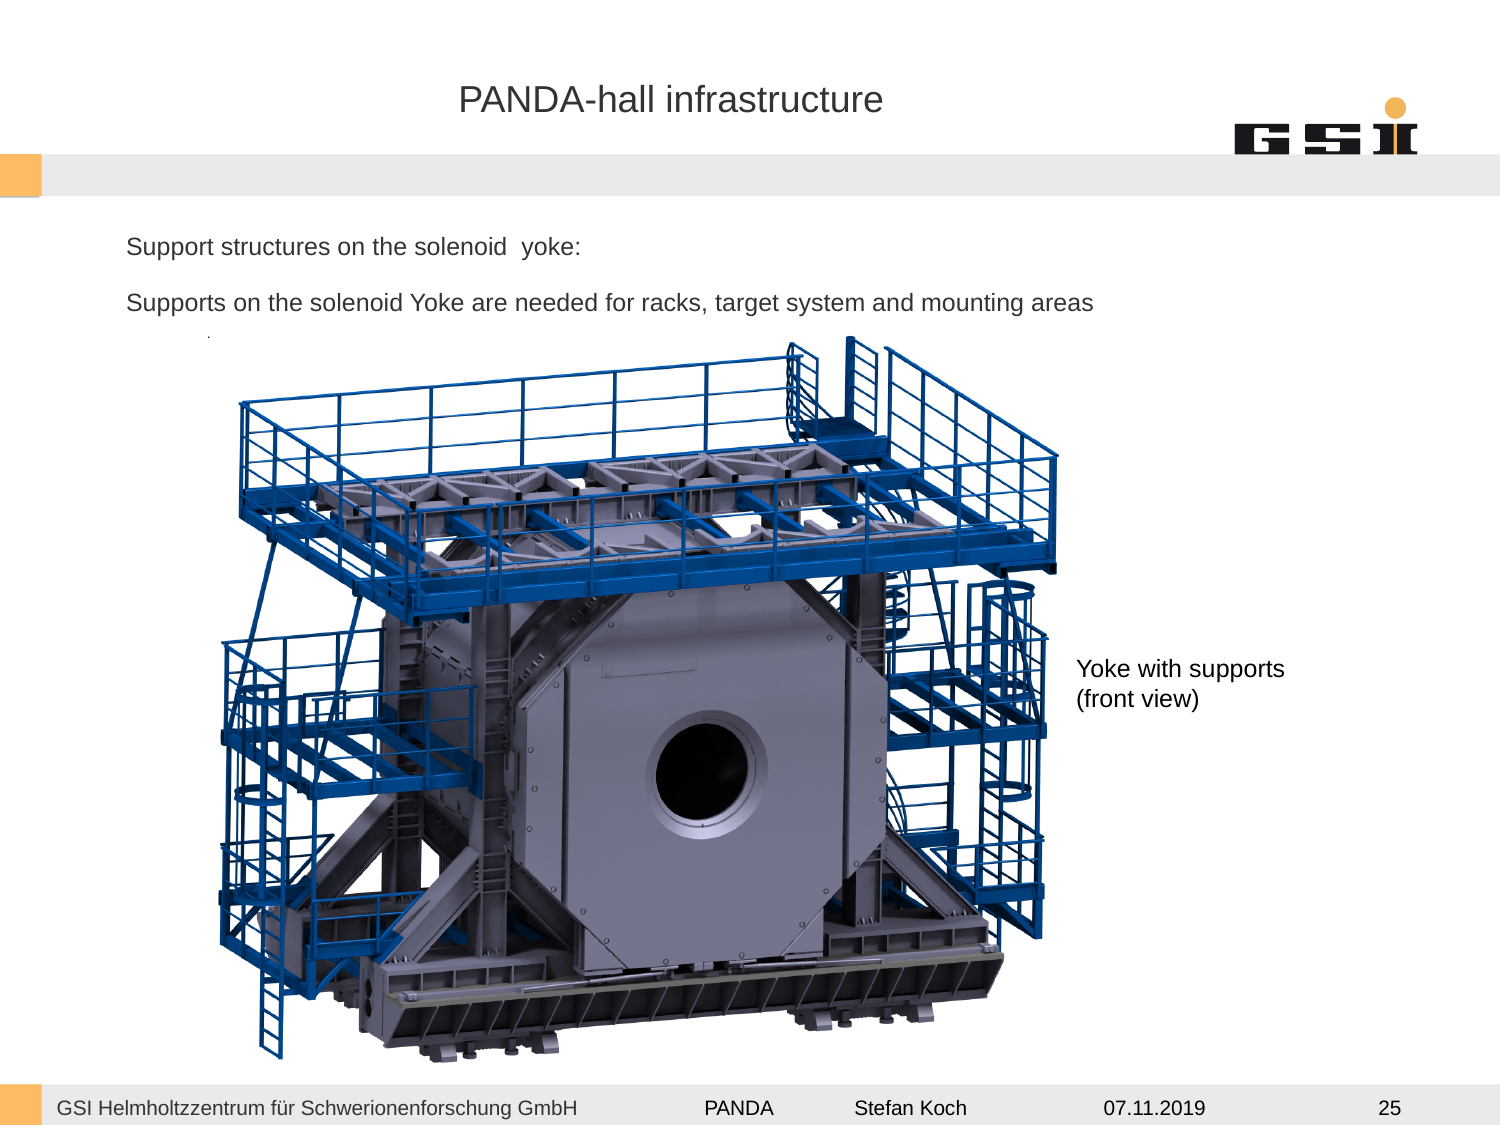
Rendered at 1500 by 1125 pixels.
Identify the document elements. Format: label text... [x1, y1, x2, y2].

picture [180, 332, 1062, 1068]
text_box PANDA-hall infrastructure [160, 67, 1200, 128]
text_box Yoke with supports (front view) [1062, 645, 1409, 720]
picture [1233, 95, 1419, 154]
text_box Support structures on the solenoid yoke: Supports on the solenoid Yoke are needed for racks, target system and mounting areas [111, 224, 1417, 380]
